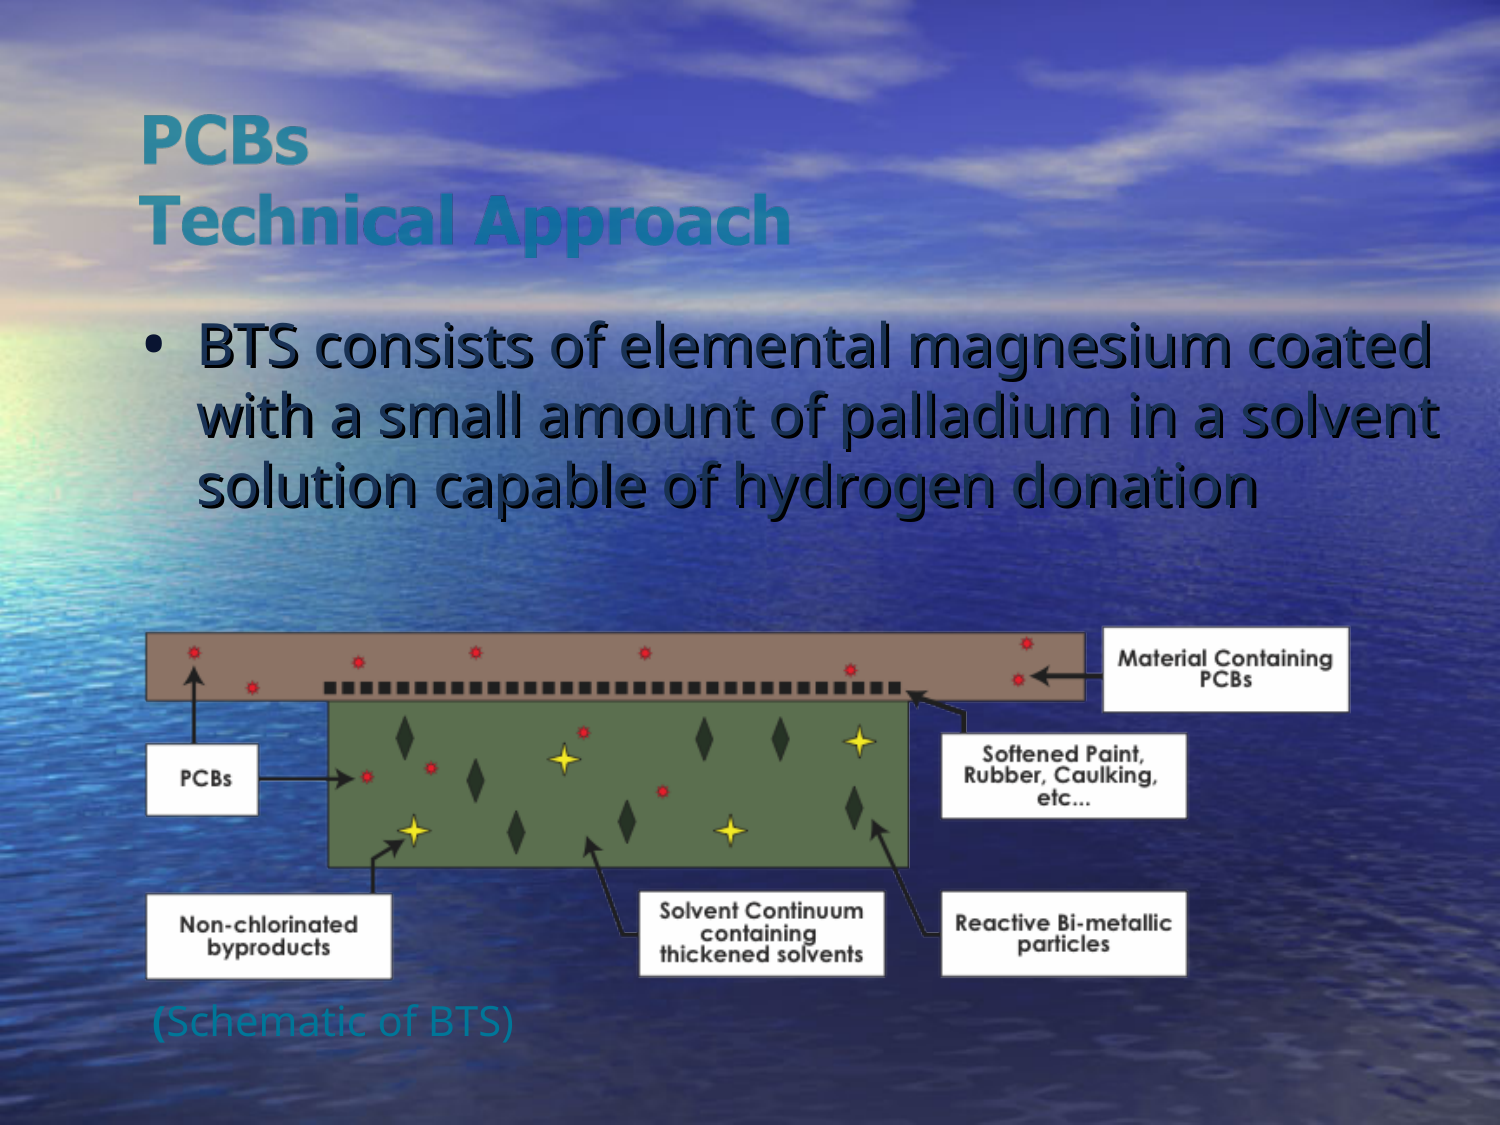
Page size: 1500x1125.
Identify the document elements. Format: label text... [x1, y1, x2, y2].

text_box (Schematic of BTS) [137, 987, 938, 1054]
list BTS consists of elemental magnesium coated with a small amount of palladium in a solvent solution capable of hydrogen donation [125, 299, 1476, 613]
picture [0, 0, 1500, 1125]
